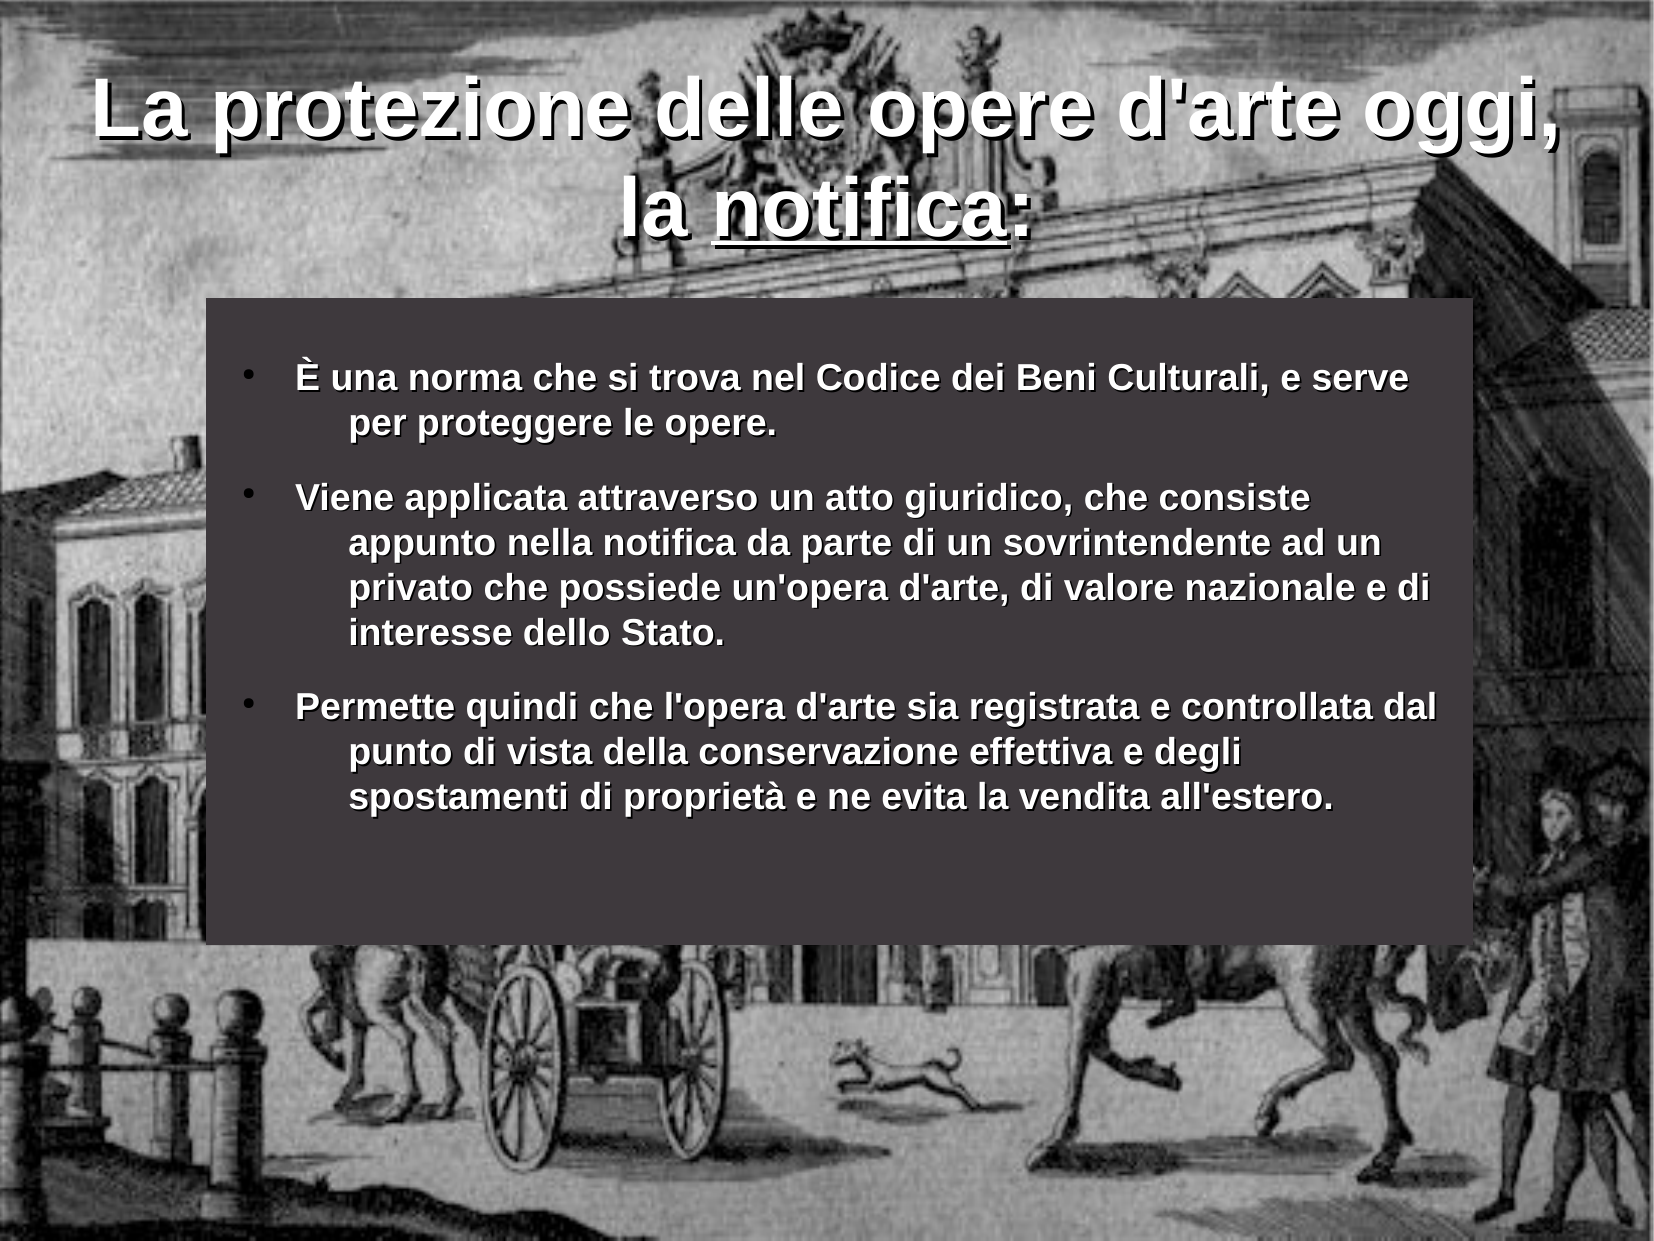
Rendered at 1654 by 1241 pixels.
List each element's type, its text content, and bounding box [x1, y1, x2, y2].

title La protezione delle opere d'arte oggi, la notifica: [82, 49, 1571, 257]
list È una norma che si trova nel Codice dei Beni Culturali, e serve per proteggere le opere. Viene applicata attraverso un atto giuridico, che consiste appunto nella notifica da parte di un sovrintendente ad un privato che possiede un'opera d'arte, di valore nazionale e di interesse dello Stato. Permette quindi che l'opera d'arte sia registrata e controllata dal punto di vista della conservazione effettiva e degli spostamenti di proprietà e ne evita la vendita all'estero. [206, 352, 1447, 1123]
picture [206, 298, 1473, 945]
